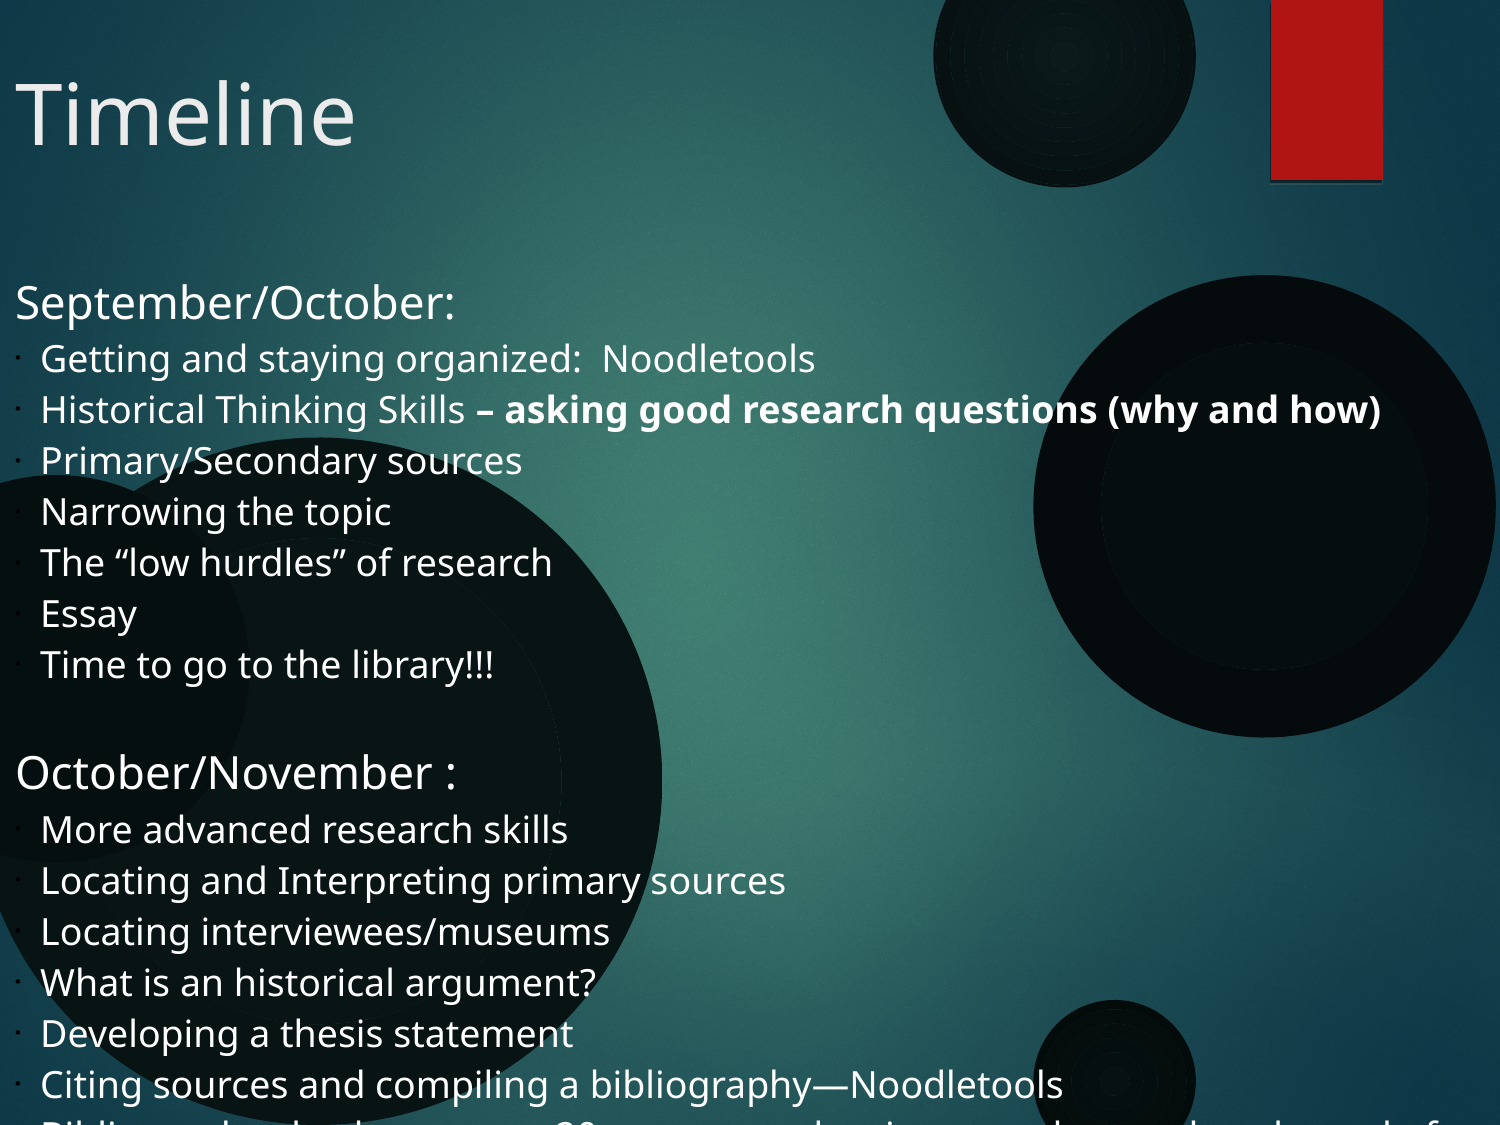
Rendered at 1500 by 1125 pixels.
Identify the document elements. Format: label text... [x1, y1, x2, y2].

text_box September/October: Getting and staying organized: Noodletools Historical Thinking Skills – asking good research questions (why and how) Primary/Secondary sources Narrowing the topic The “low hurdles” of research Essay Time to go to the library!!! October/November : More advanced research skills Locating and Interpreting primary sources Locating interviewees/museums What is an historical argument? Developing a thesis statement Citing sources and compiling a bibliography—Noodletools Bibliography check – approx. 20 sources each primary and secondary by end of month. [0, 0, 1463, 1125]
